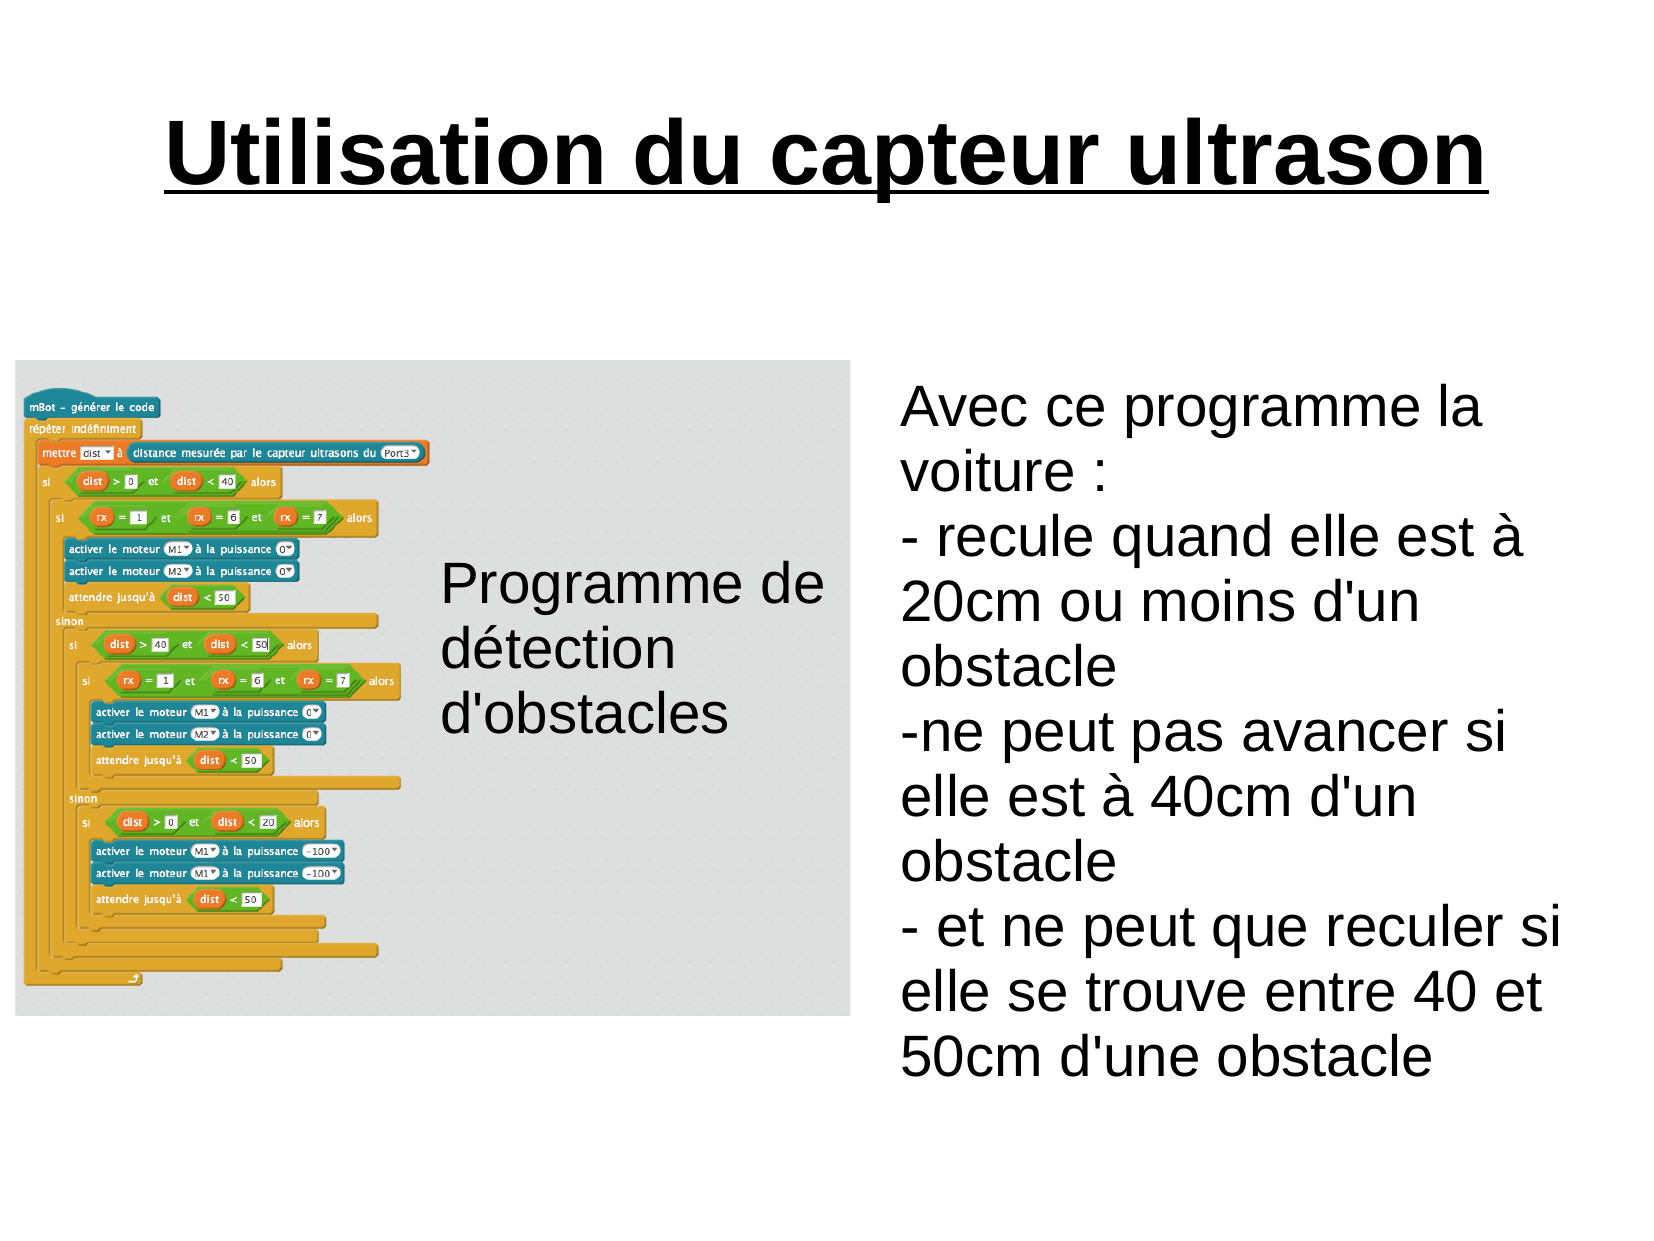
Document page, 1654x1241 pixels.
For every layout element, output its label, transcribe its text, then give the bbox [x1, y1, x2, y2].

text_box Programme de détection d'obstacles [425, 543, 863, 815]
title Utilisation du capteur ultrason [82, 49, 1571, 257]
text_box Avec ce programme la voiture : - recule quand elle est à 20cm ou moins d'un obstacle -ne peut pas avancer si elle est à 40cm d'un obstacle - et ne peut que reculer si elle se trouve entre 40 et 50cm d'une obstacle [885, 366, 1607, 1097]
picture [15, 360, 851, 1016]
